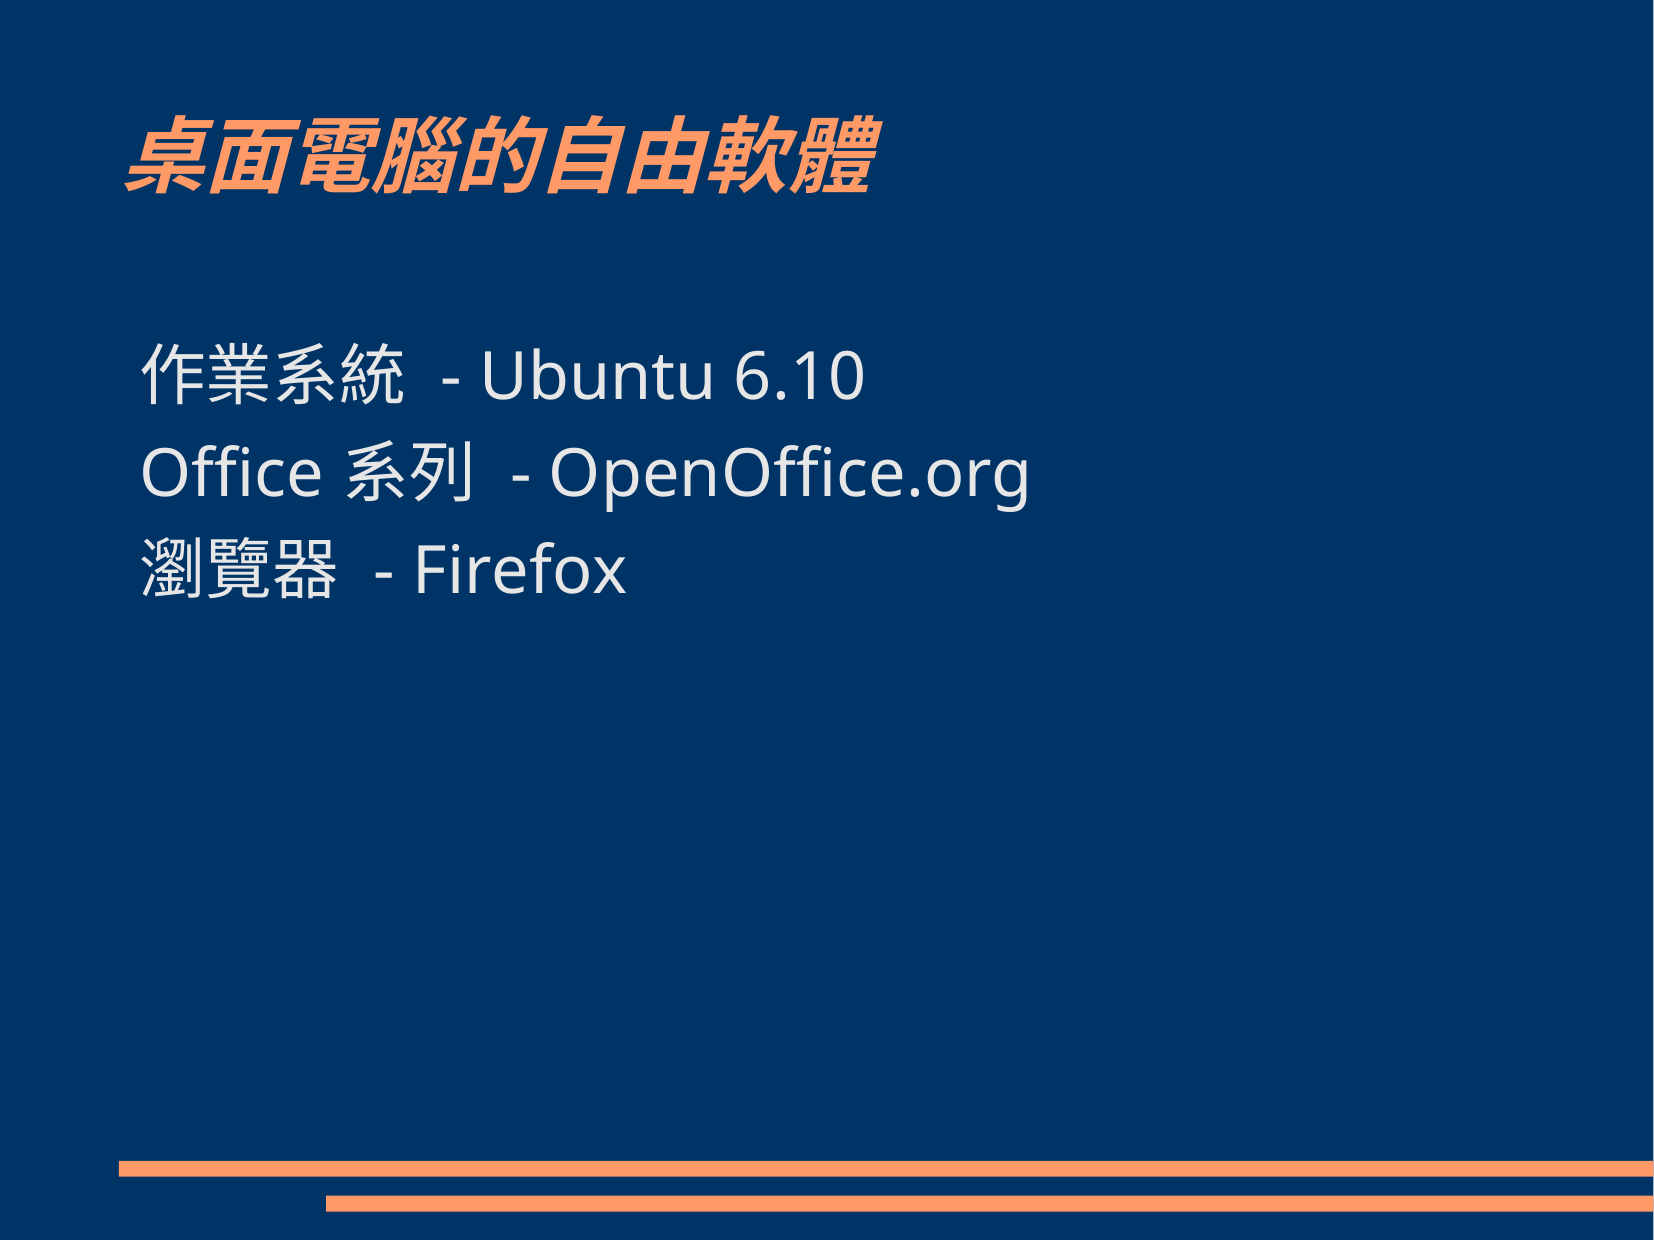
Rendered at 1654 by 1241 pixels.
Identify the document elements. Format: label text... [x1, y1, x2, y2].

title 桌面電腦的自由軟體 [121, 53, 1534, 246]
list 作業系統 - Ubuntu 6.10 Office系列 - OpenOffice.org 瀏覽器 - Firefox [121, 322, 1561, 1118]
